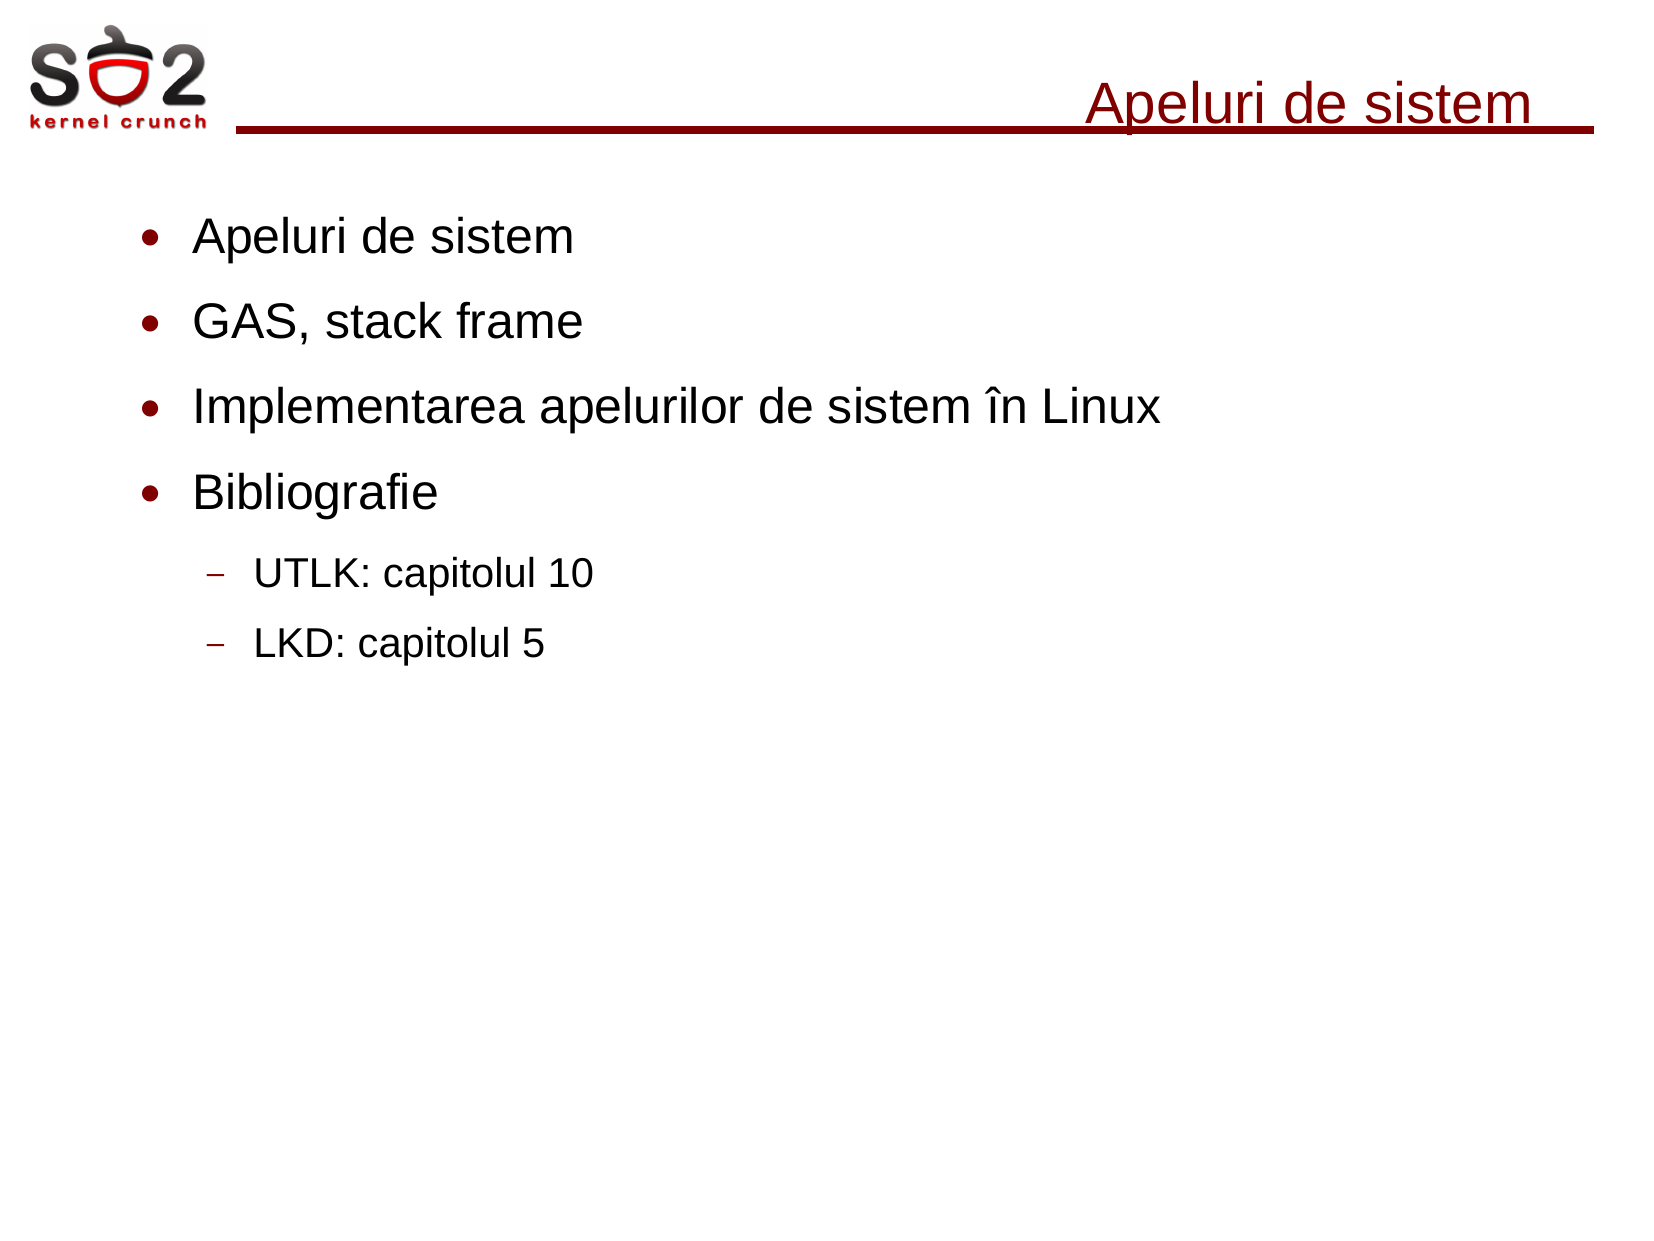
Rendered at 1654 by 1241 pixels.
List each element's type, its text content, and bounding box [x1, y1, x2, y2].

list Apeluri de sistem GAS, stack frame Implementarea apelurilor de sistem în Linux Bibliografie UTLK: capitolul 10 LKD: capitolul 5 [121, 208, 1534, 666]
title Apeluri de sistem [121, 0, 1534, 208]
picture [29, 23, 121, 130]
